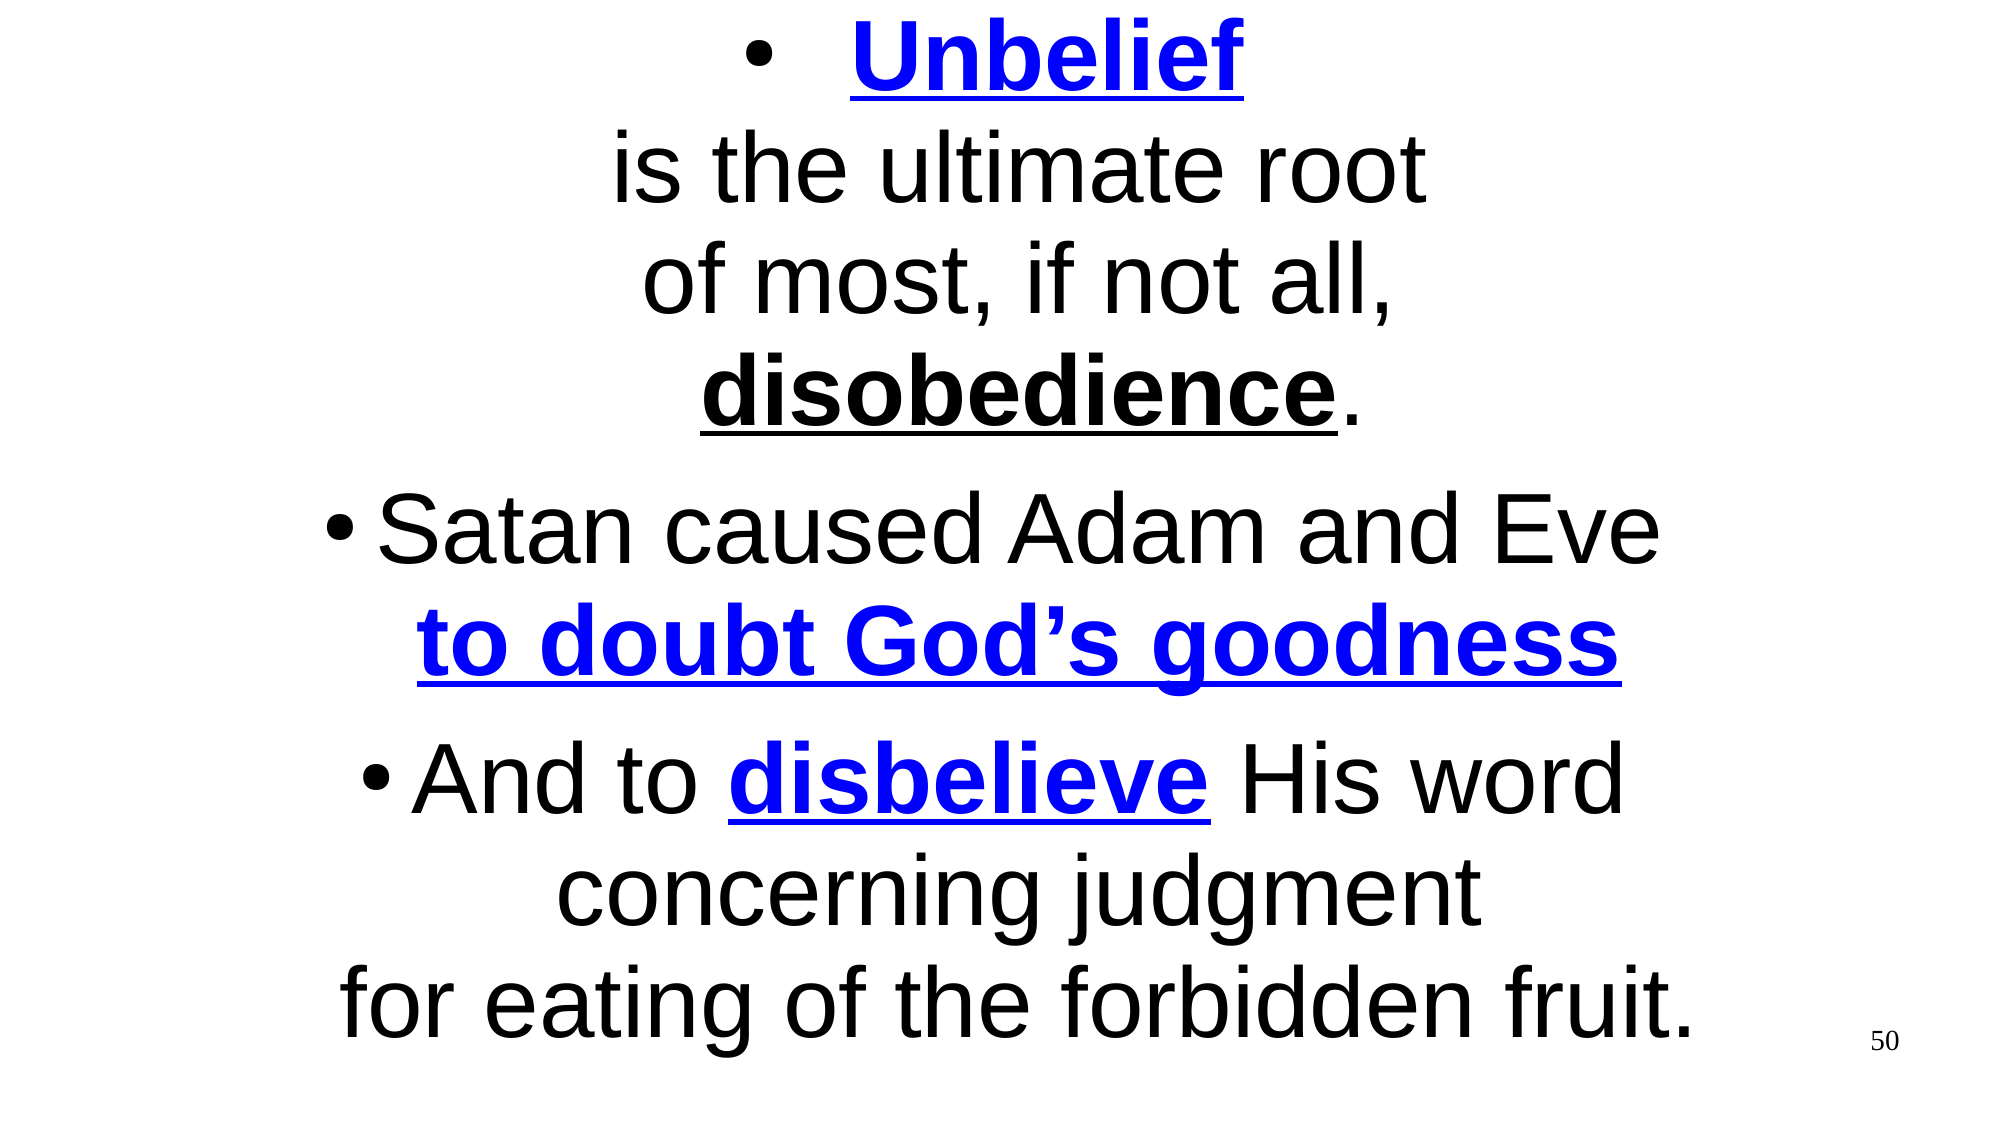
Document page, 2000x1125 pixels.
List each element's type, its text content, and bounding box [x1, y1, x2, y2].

list Unbelief is the ultimate root of most, if not all, disobedience. Satan caused Adam and Eve to doubt God’s goodness And to disbelieve His word concerning judgment for eating of the forbidden fruit. [0, 0, 1996, 1123]
